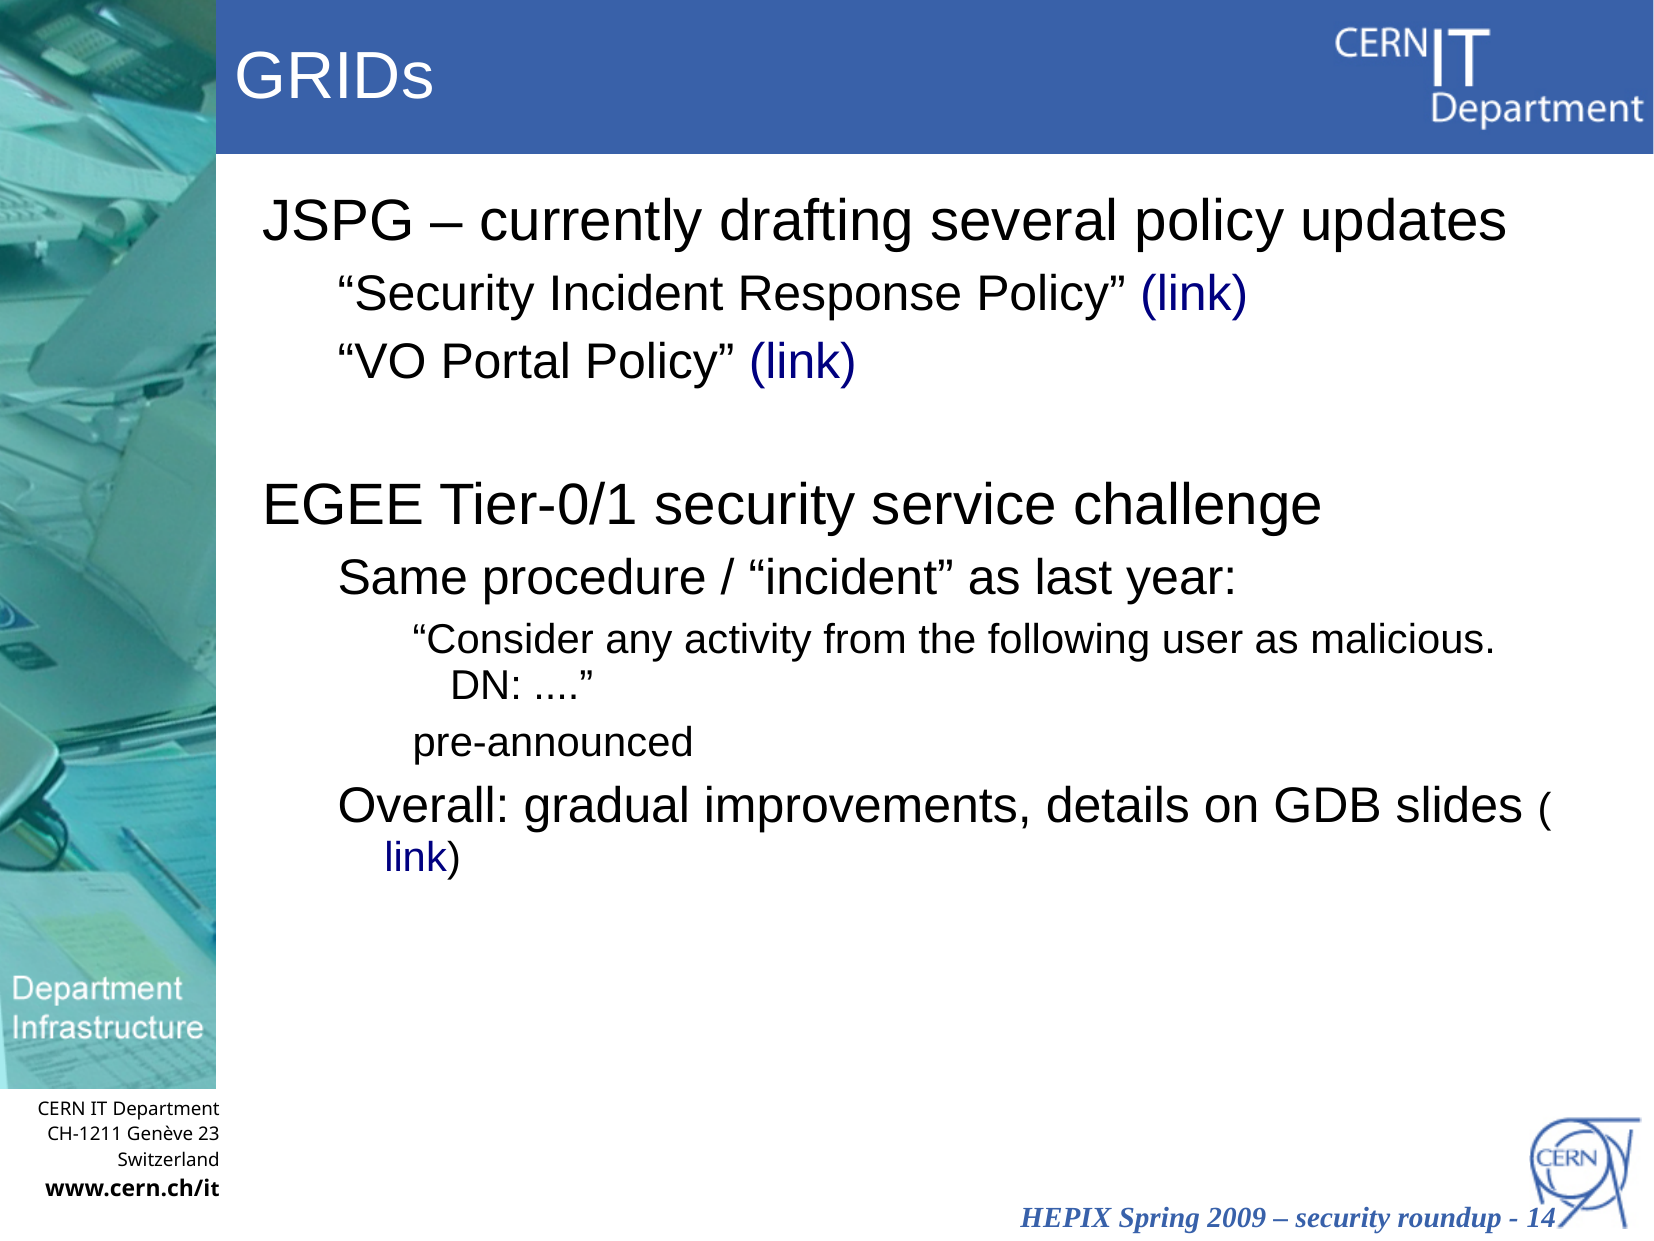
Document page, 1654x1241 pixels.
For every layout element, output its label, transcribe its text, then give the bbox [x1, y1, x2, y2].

list JSPG – currently drafting several policy updates “Security Incident Response Policy” (link) “VO Portal Policy” (link) EGEE Tier-0/1 security service challenge Same procedure / “incident” as last year: “Consider any activity from the following user as malicious. DN: ....” pre-announced Overall: gradual improvements, details on GDB slides (link) [262, 187, 1613, 1126]
picture [1529, 1116, 1642, 1229]
picture [216, 0, 1654, 154]
picture [1529, 1211, 1533, 1226]
title GRIDs [234, 0, 1241, 151]
